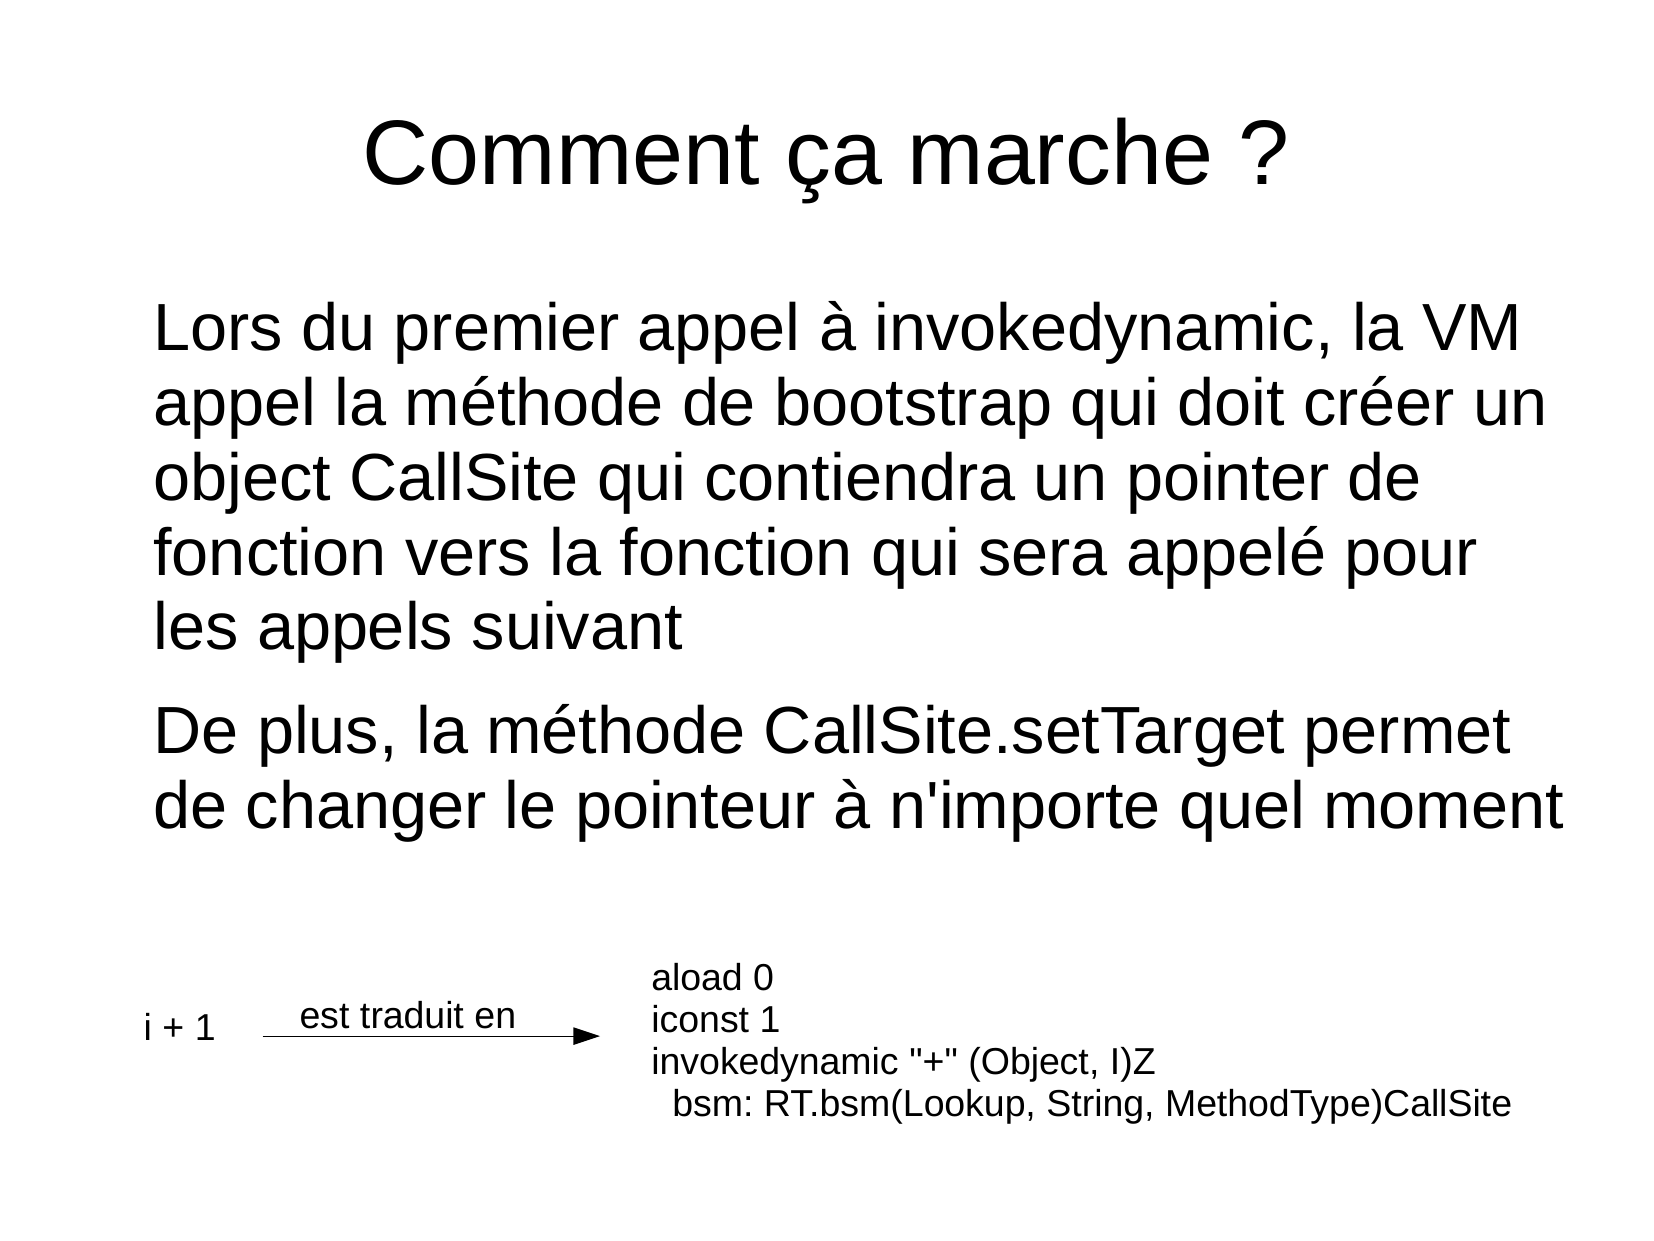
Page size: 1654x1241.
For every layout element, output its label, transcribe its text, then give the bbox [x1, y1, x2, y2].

title Comment ça marche ? [82, 49, 1571, 257]
list Lors du premier appel à invokedynamic, la VM appel la méthode de bootstrap qui doit créer un object CallSite qui contiendra un pointer de fonction vers la fonction qui sera appelé pour les appels suivant De plus, la méthode CallSite.setTarget permet de changer le pointeur à n'importe quel moment [82, 290, 1571, 901]
text_box i + 1 [128, 998, 231, 1056]
text_box est traduit en [284, 987, 531, 1045]
text_box aload 0 iconst 1 invokedynamic "+" (Object, I)Z bsm: RT.bsm(Lookup, String, MethodType)CallSite [636, 949, 1534, 1132]
